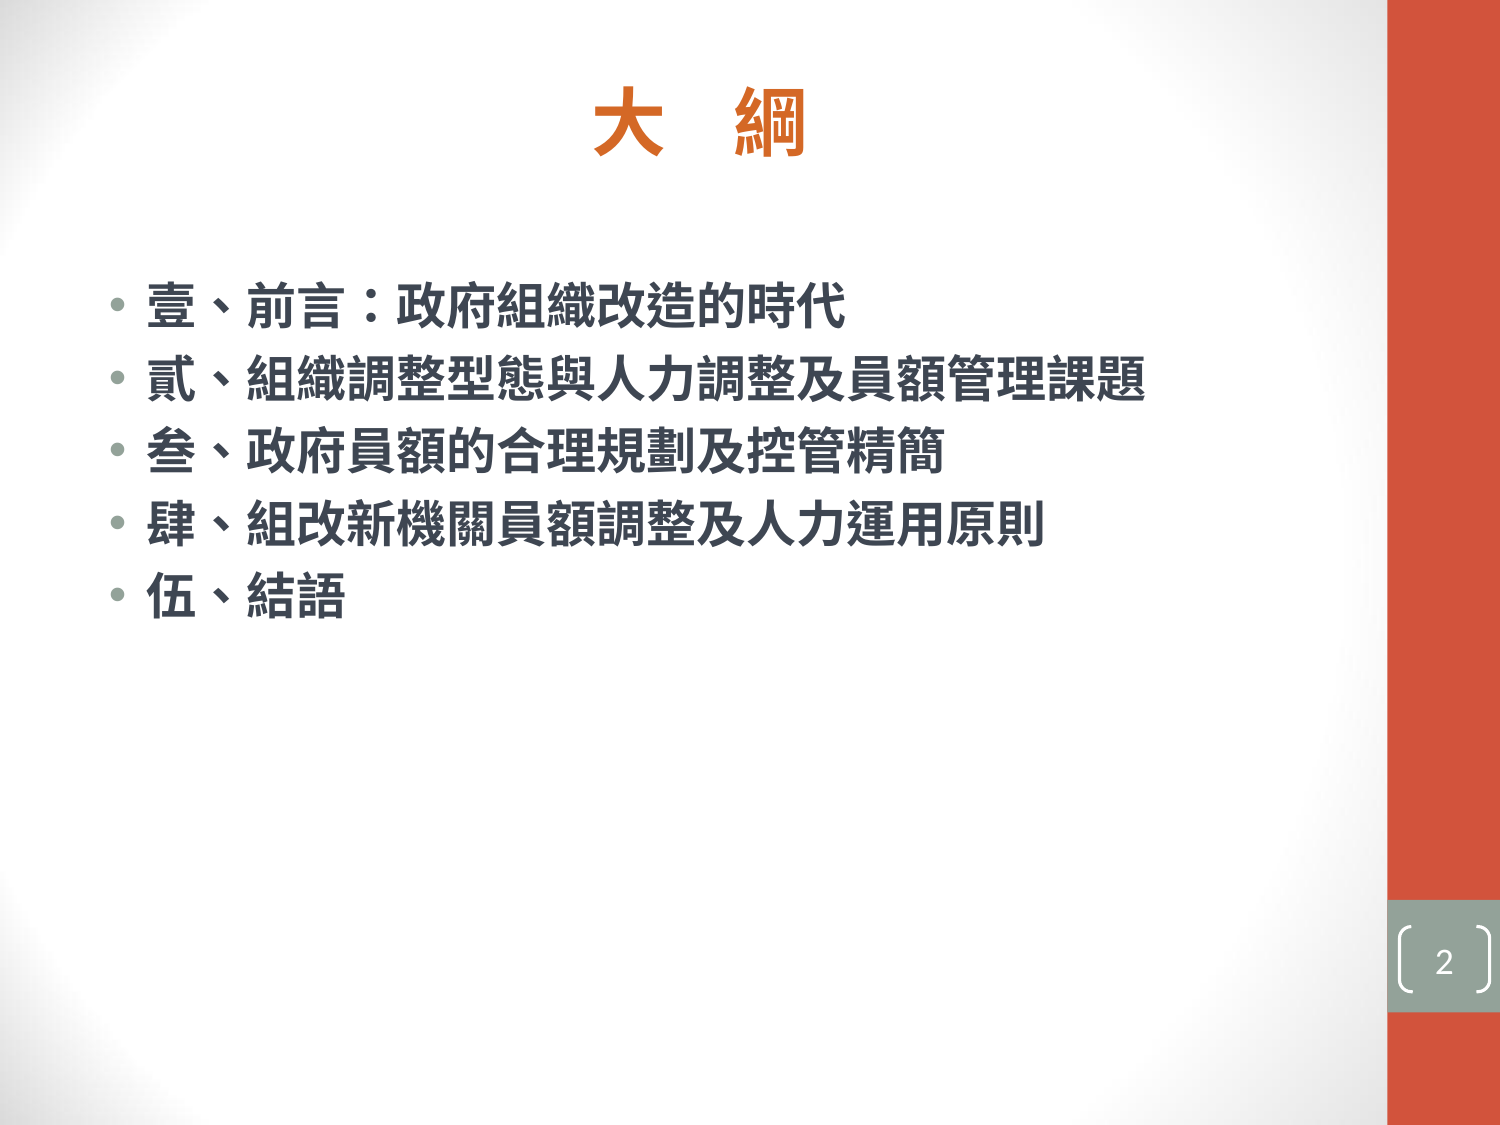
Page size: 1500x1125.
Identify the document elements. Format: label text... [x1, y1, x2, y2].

text_box <編號> [1399, 926, 1412, 992]
picture [0, 0, 1387, 1125]
title 大 綱 [74, 45, 1325, 197]
text_box <編號> [1477, 926, 1490, 992]
list 壹、前言：政府組織改造的時代 貳、組織調整型態與人力調整及員額管理課題 叁、政府員額的合理規劃及控管精簡 肆、組改新機關員額調整及人力運用原則 伍、結語 [74, 267, 1325, 1051]
